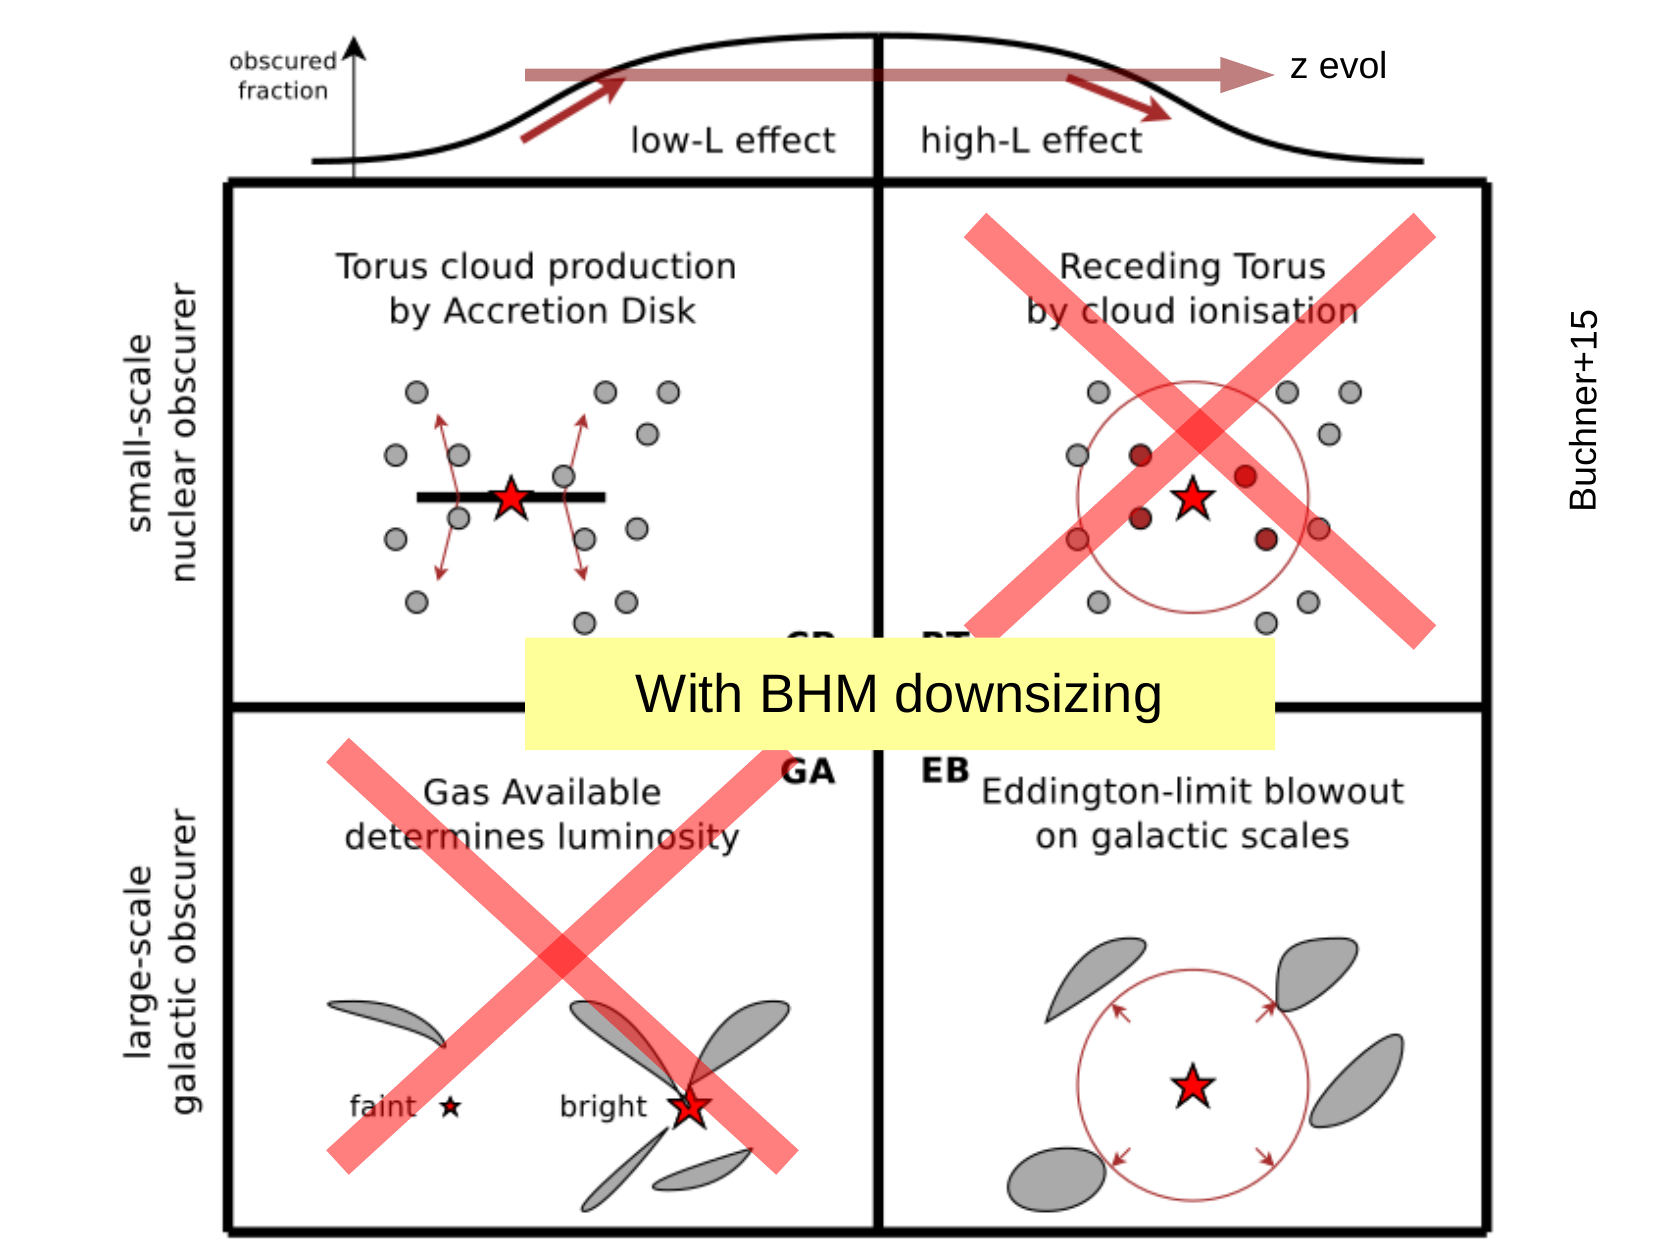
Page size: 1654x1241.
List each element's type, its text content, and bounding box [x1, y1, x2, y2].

picture [90, 14, 1521, 1241]
text_box z evol [1275, 37, 1463, 179]
text_box With BHM downsizing [525, 637, 1276, 751]
text_box Buchner+15 [1554, 224, 1613, 563]
